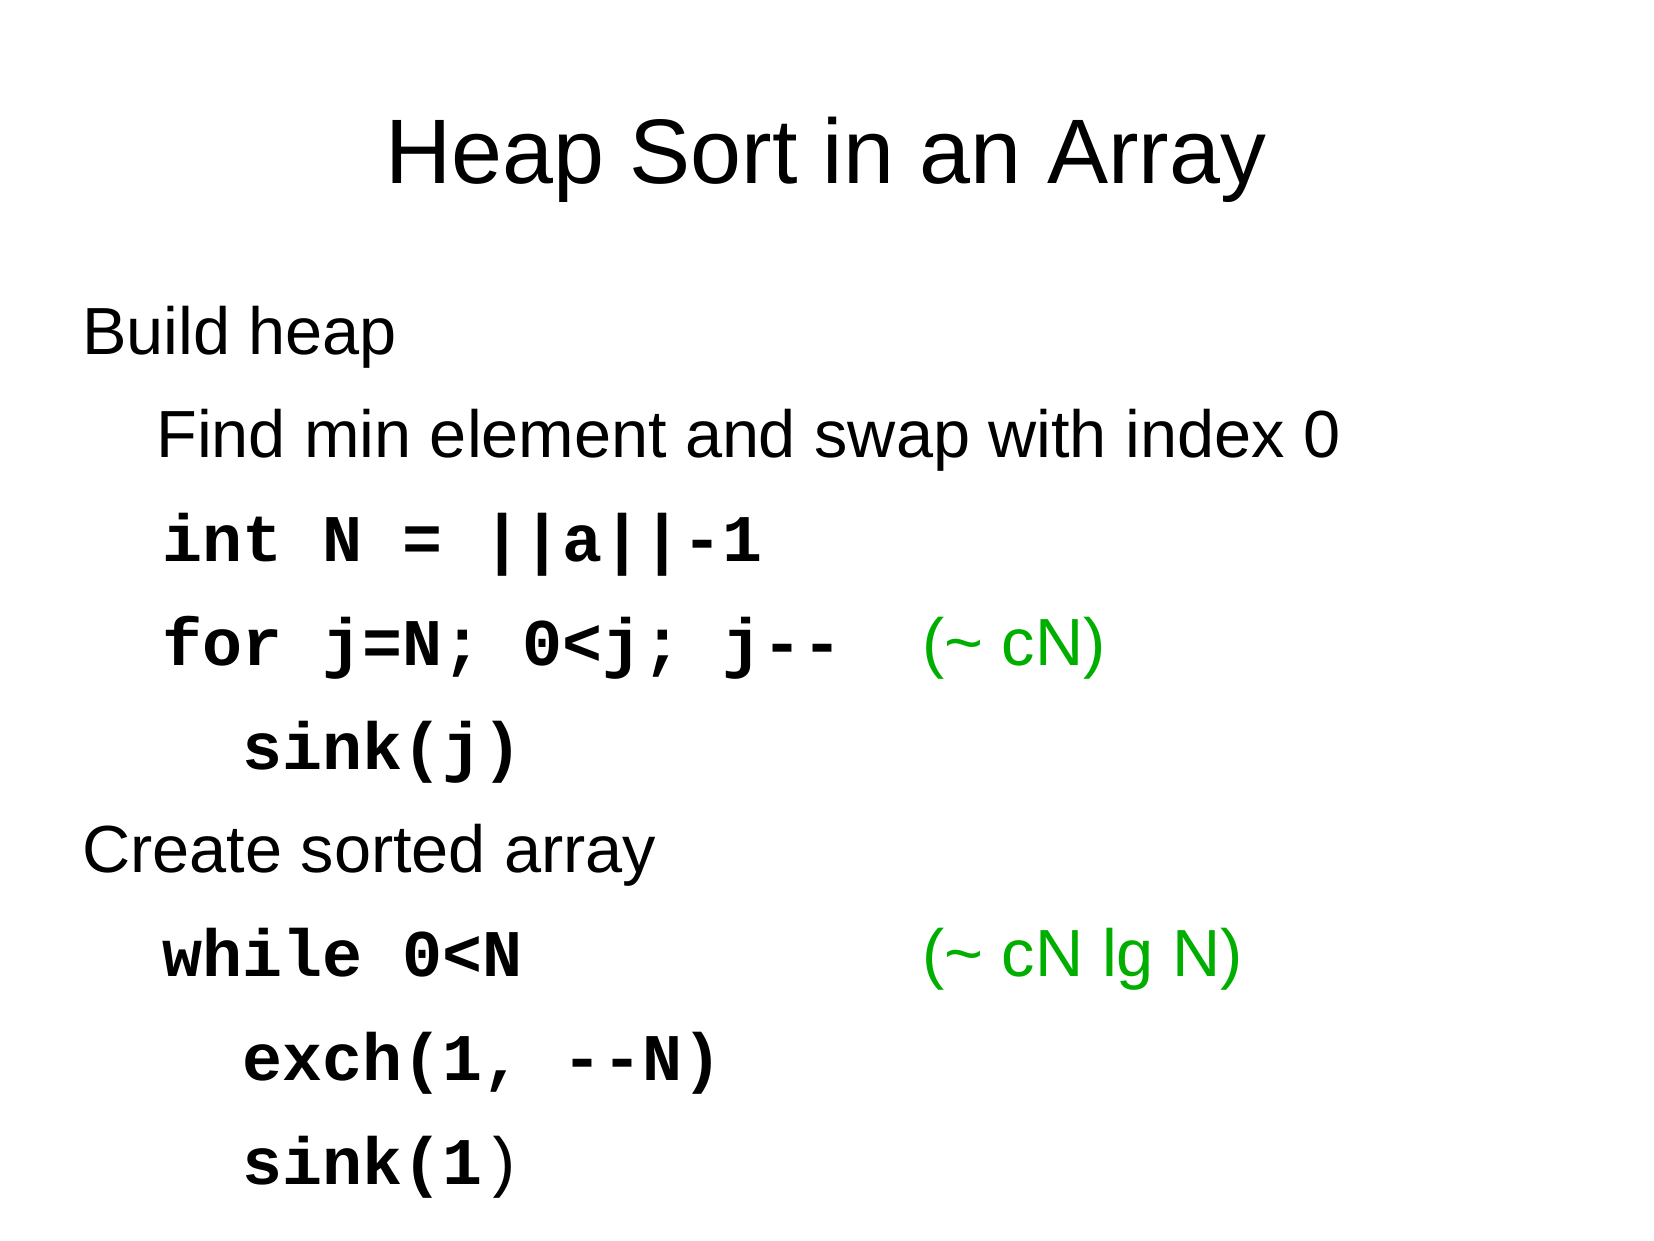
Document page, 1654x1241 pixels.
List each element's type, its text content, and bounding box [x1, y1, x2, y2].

title Heap Sort in an Array [82, 49, 1571, 257]
list Build heap Find min element and swap with index 0 int N = ||a||-1 for j=N; 0<j; j-- (~ cN) sink(j) Create sorted array while 0<N (~ cN lg N) exch(1, --N) sink(1) [82, 290, 1571, 1241]
